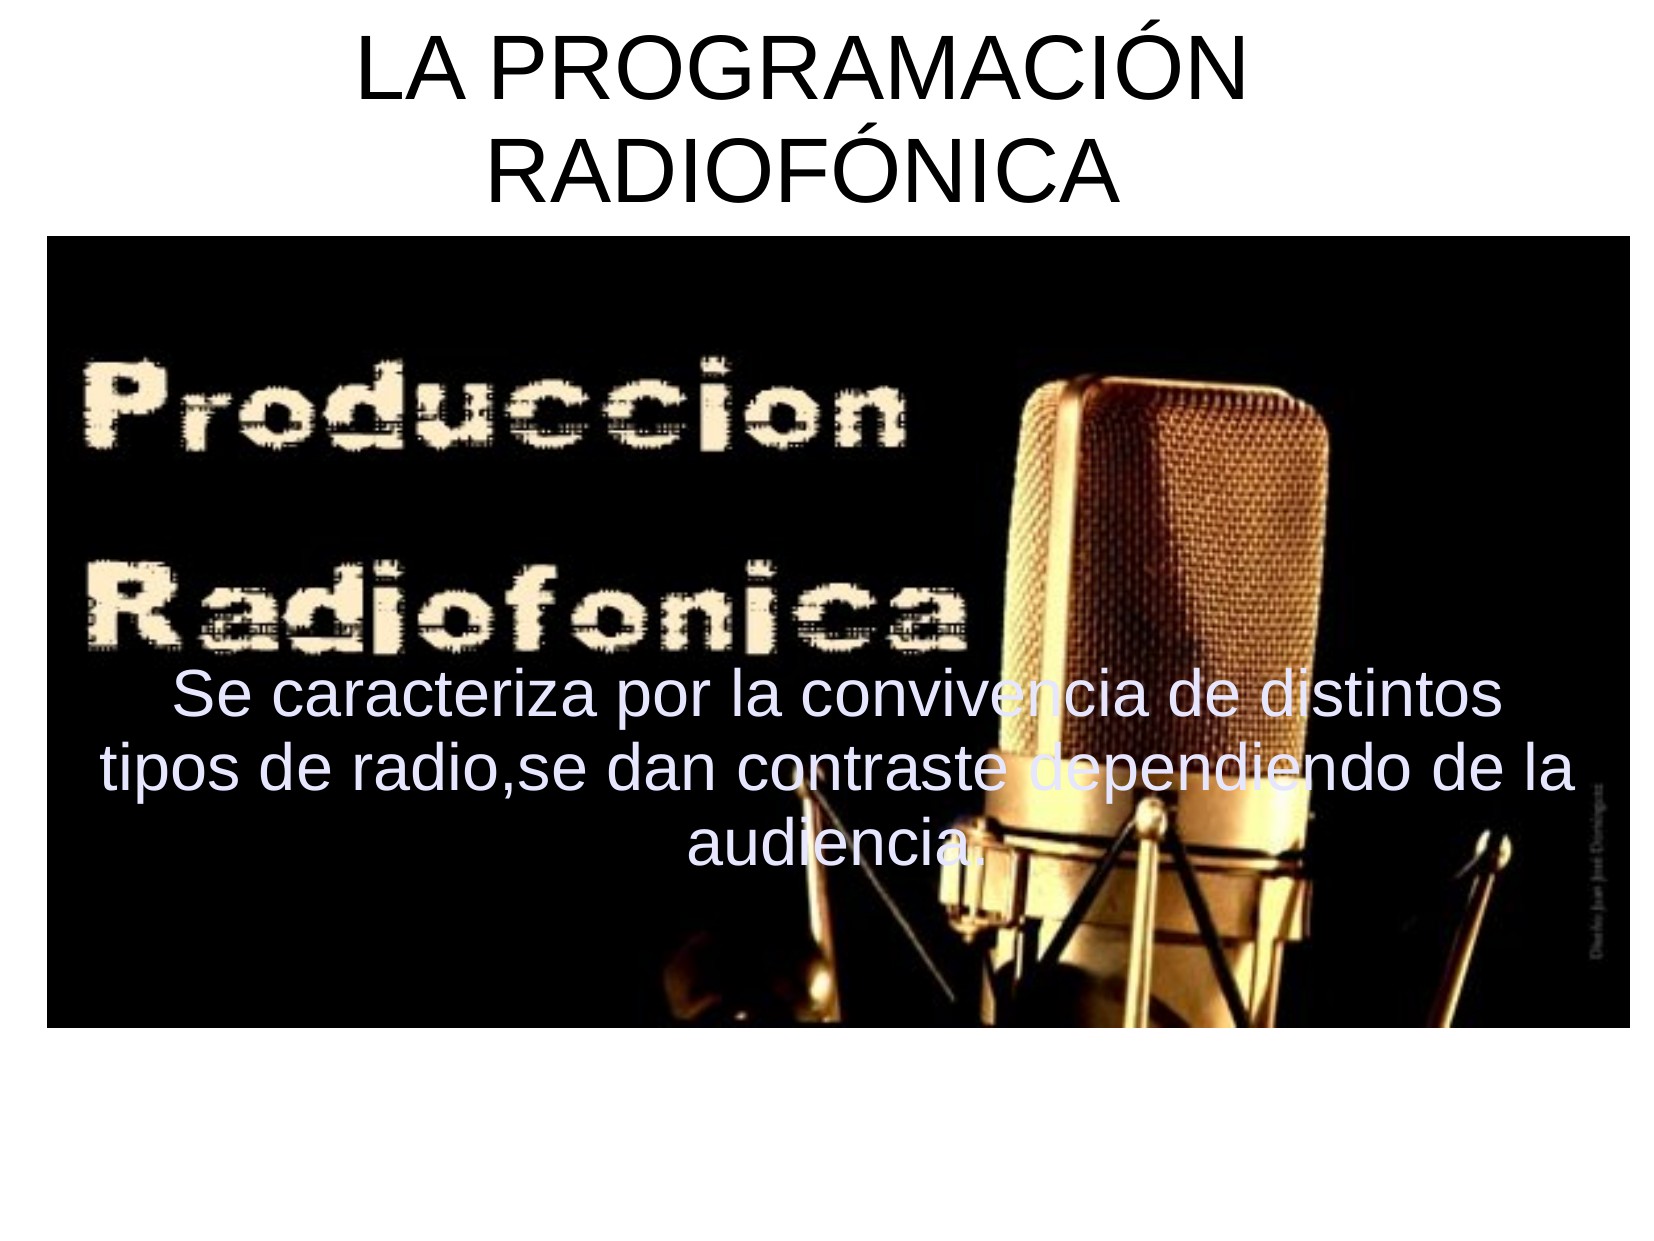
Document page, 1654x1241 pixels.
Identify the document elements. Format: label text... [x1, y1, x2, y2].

subtitle Se caracteriza por la convivencia de distintos tipos de radio,se dan contraste dependiendo de la audiencia. [94, 590, 1583, 945]
picture [47, 236, 1630, 1028]
title LA PROGRAMACIÓN RADIOFÓNICA [82, 16, 1524, 222]
